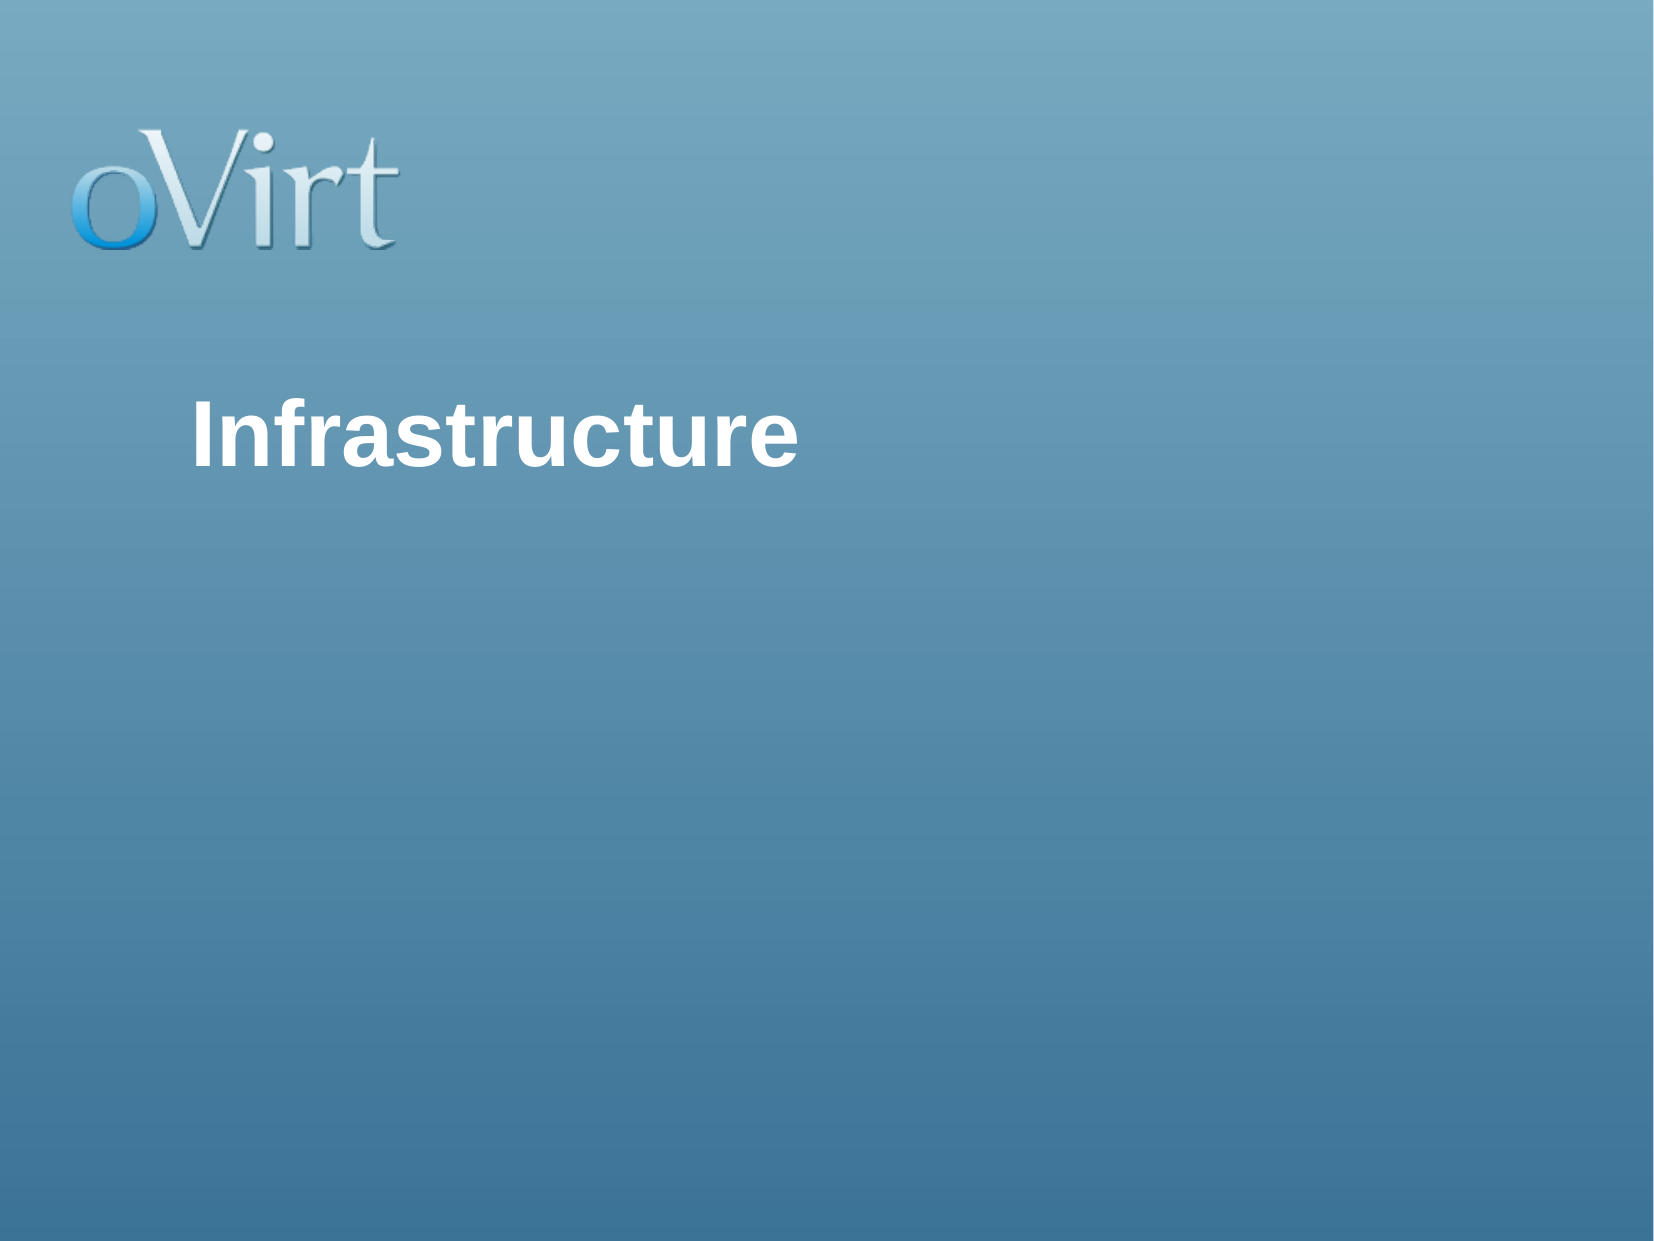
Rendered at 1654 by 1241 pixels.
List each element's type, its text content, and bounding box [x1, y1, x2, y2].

picture [0, 0, 1654, 1241]
text_box Infrastructure [175, 374, 1549, 510]
